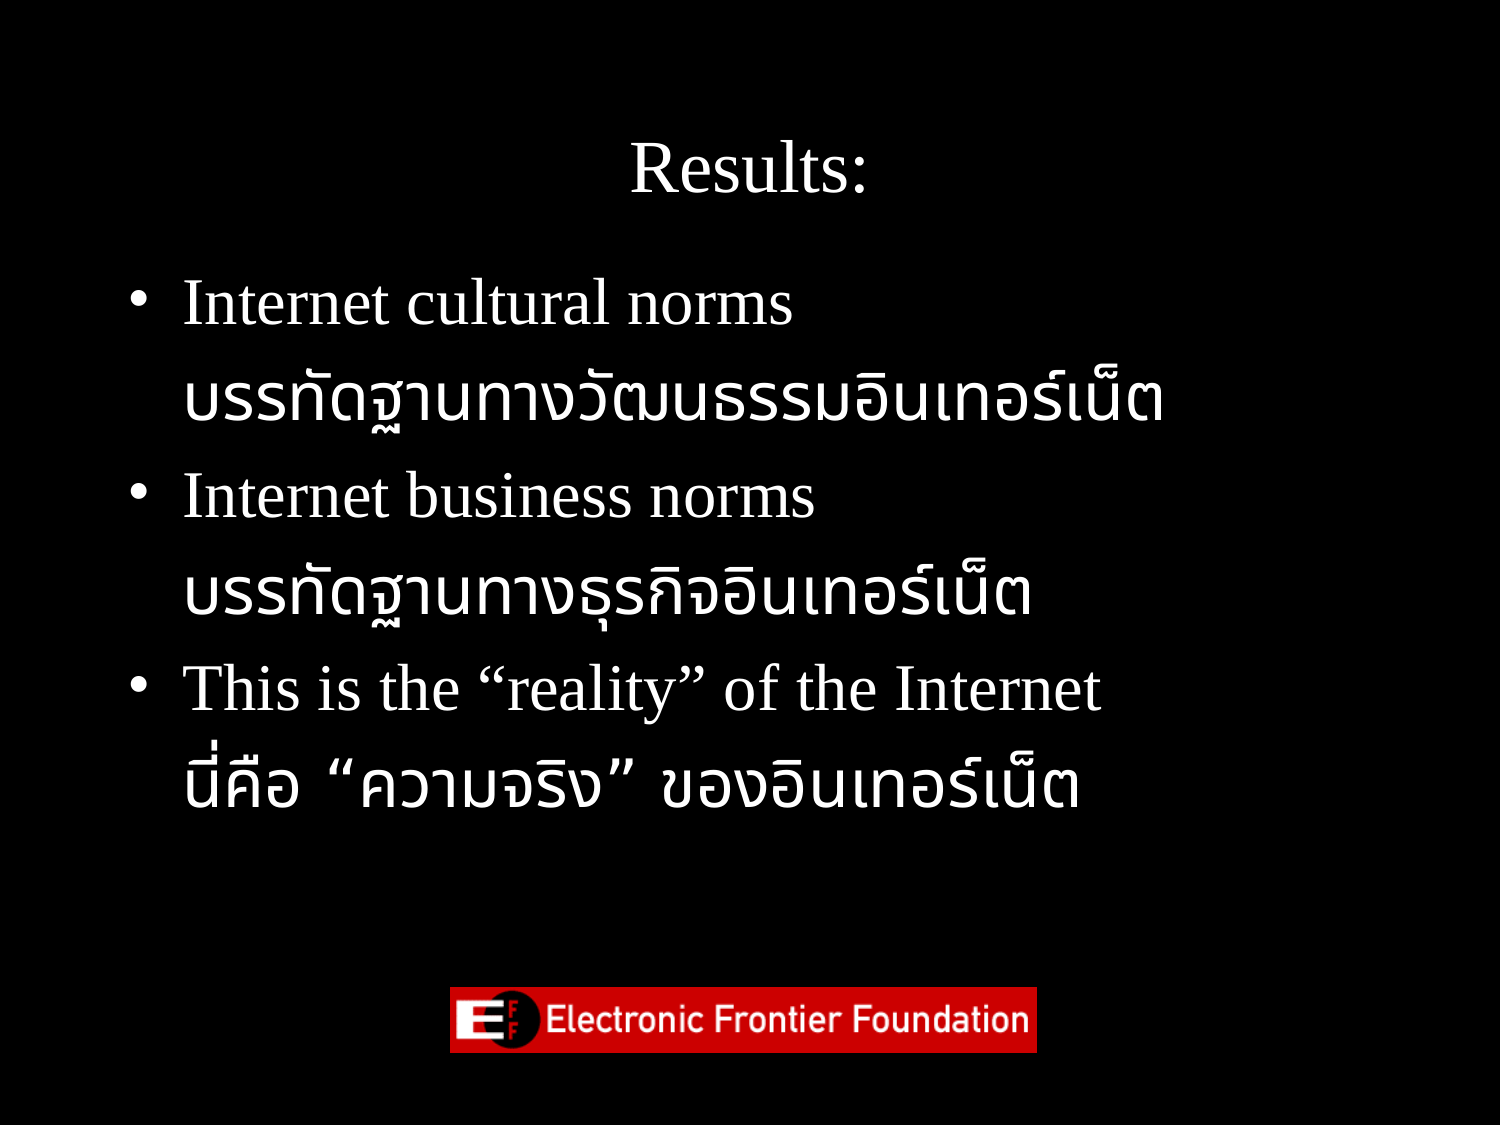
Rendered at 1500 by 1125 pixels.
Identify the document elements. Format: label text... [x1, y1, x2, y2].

title Results: [112, 99, 1388, 226]
picture [450, 987, 1037, 1053]
list Internet cultural norms บรรทัดฐานทางวัฒนธรรมอินเทอร์เน็ต Internet business norms บรรทัดฐานทางธุรกิจอินเทอร์เน็ต This is the “reality” of the Internet นี่คือ “ความจริง” ของอินเทอร์เน็ต [112, 249, 1388, 976]
